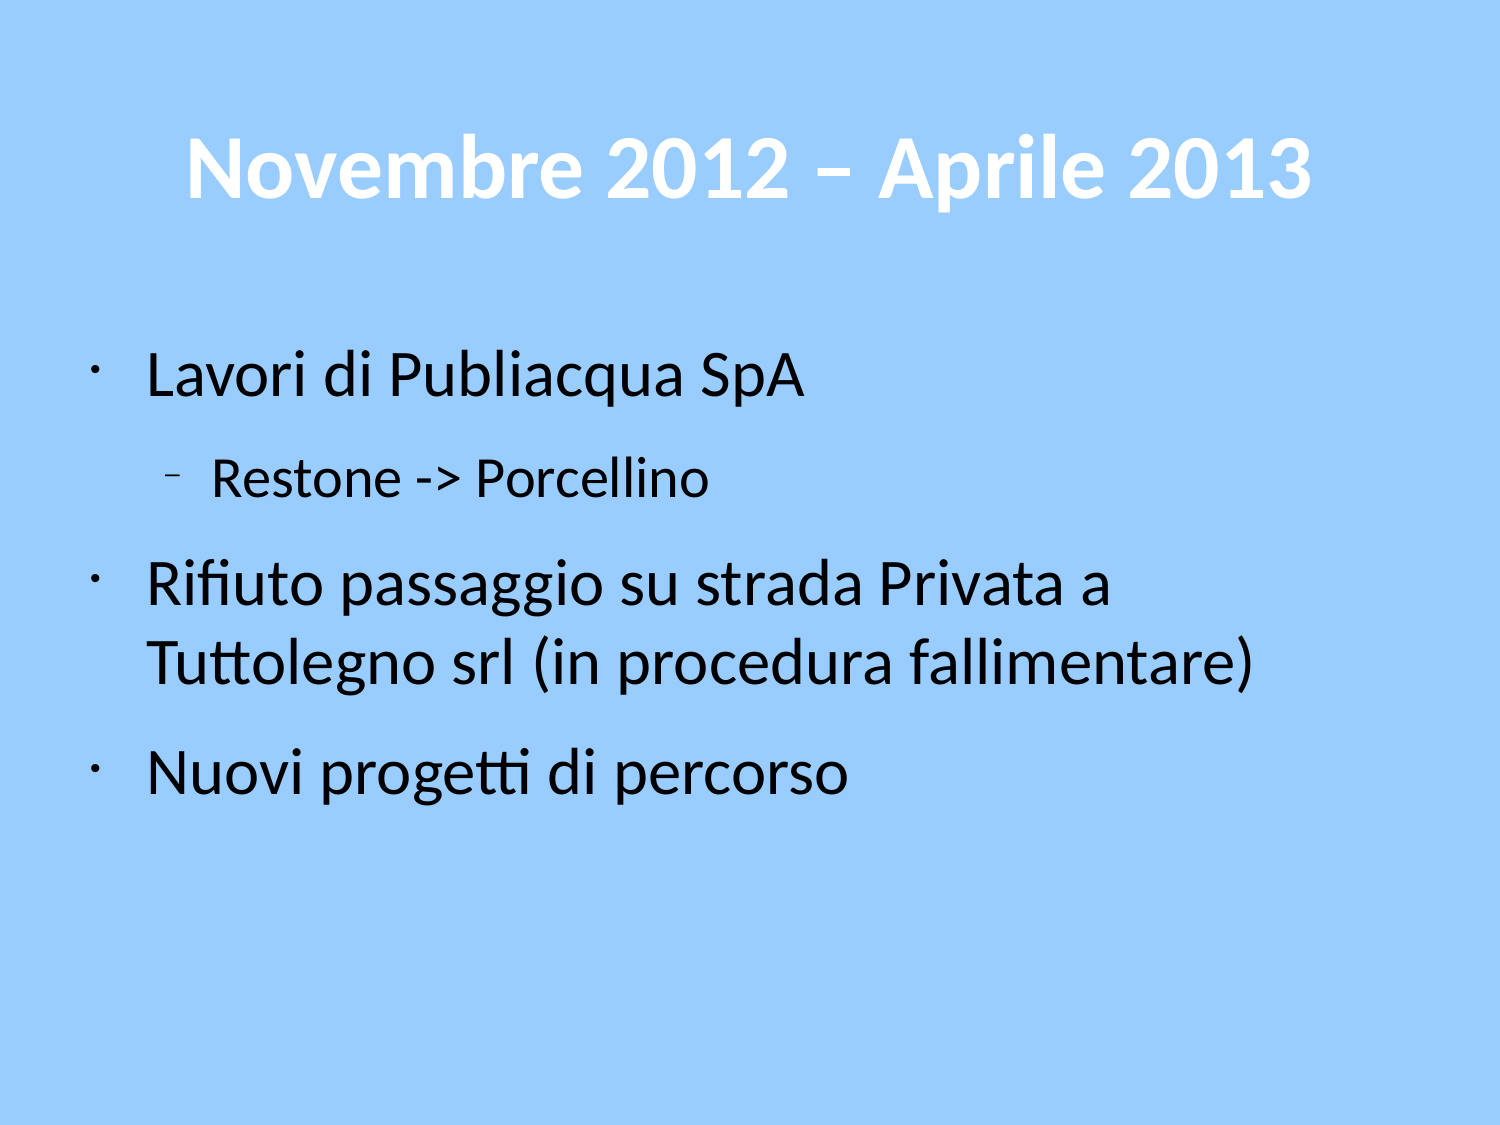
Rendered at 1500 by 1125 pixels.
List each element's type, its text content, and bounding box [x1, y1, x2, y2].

title Novembre 2012 – Aprile 2013 [75, 91, 1425, 279]
list Lavori di Publiacqua SpA Restone -> Porcellino Rifiuto passaggio su strada Privata a Tuttolegno srl (in procedura fallimentare) Nuovi progetti di percorso [75, 314, 1425, 1080]
